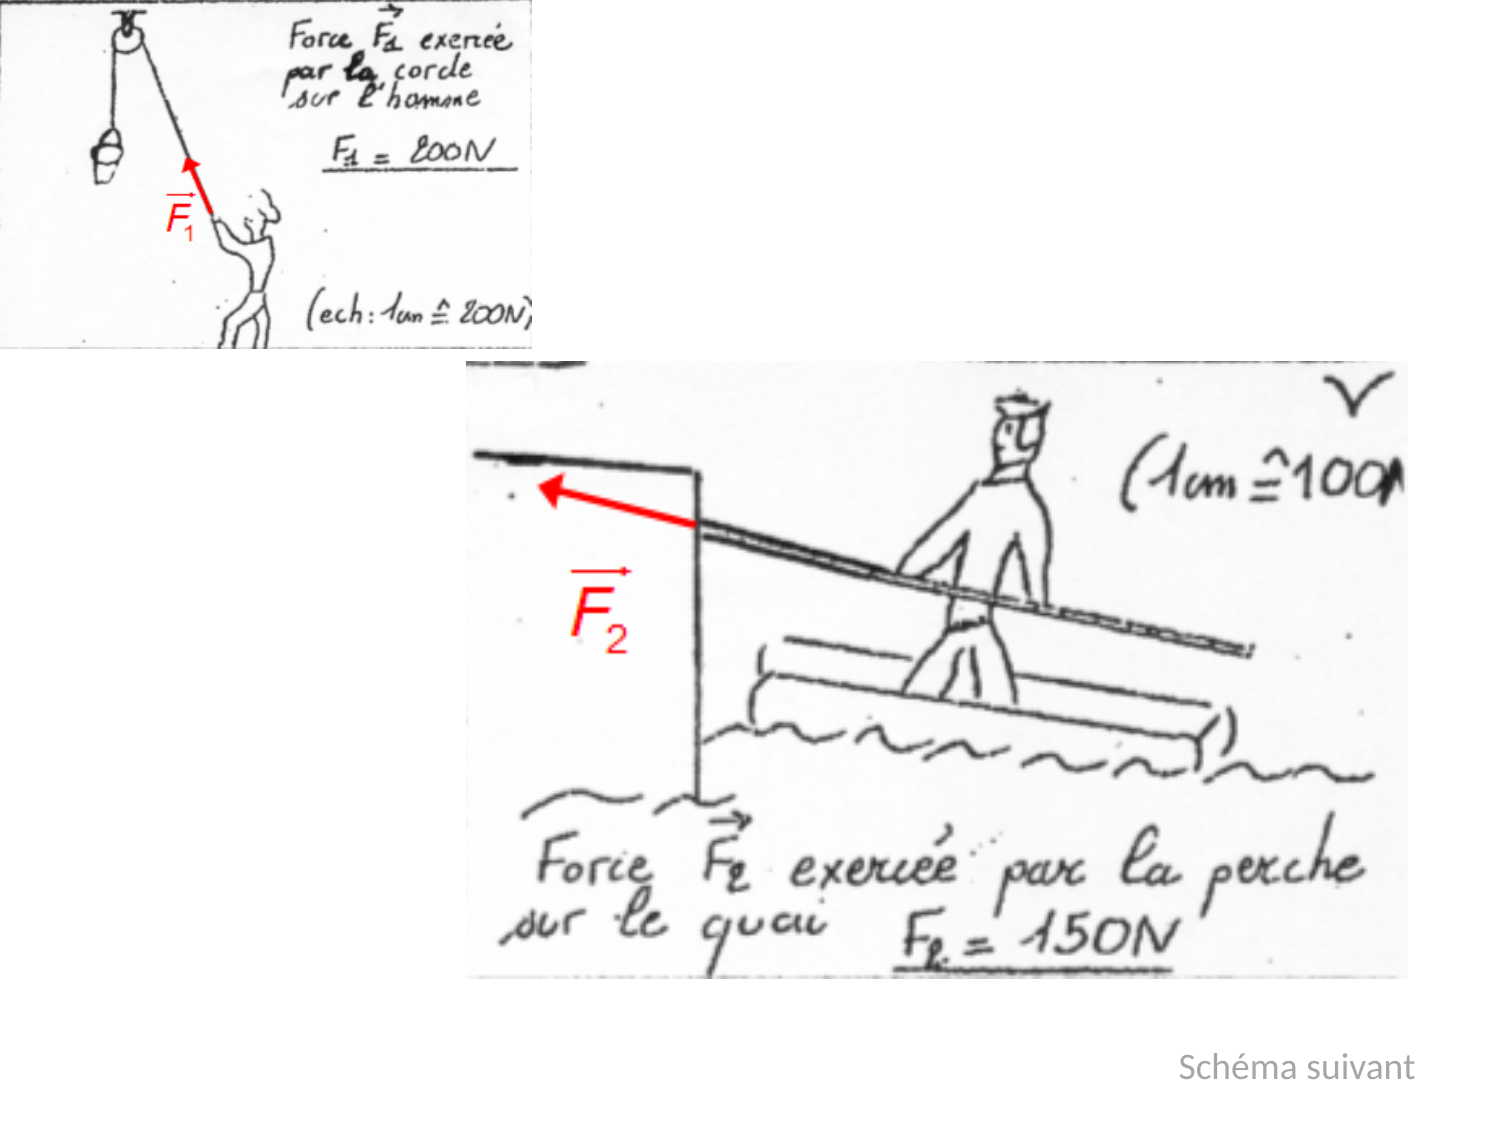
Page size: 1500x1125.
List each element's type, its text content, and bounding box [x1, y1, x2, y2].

picture [0, 0, 532, 349]
picture [466, 361, 1408, 979]
text_box Schéma suivant [1163, 1034, 1483, 1095]
